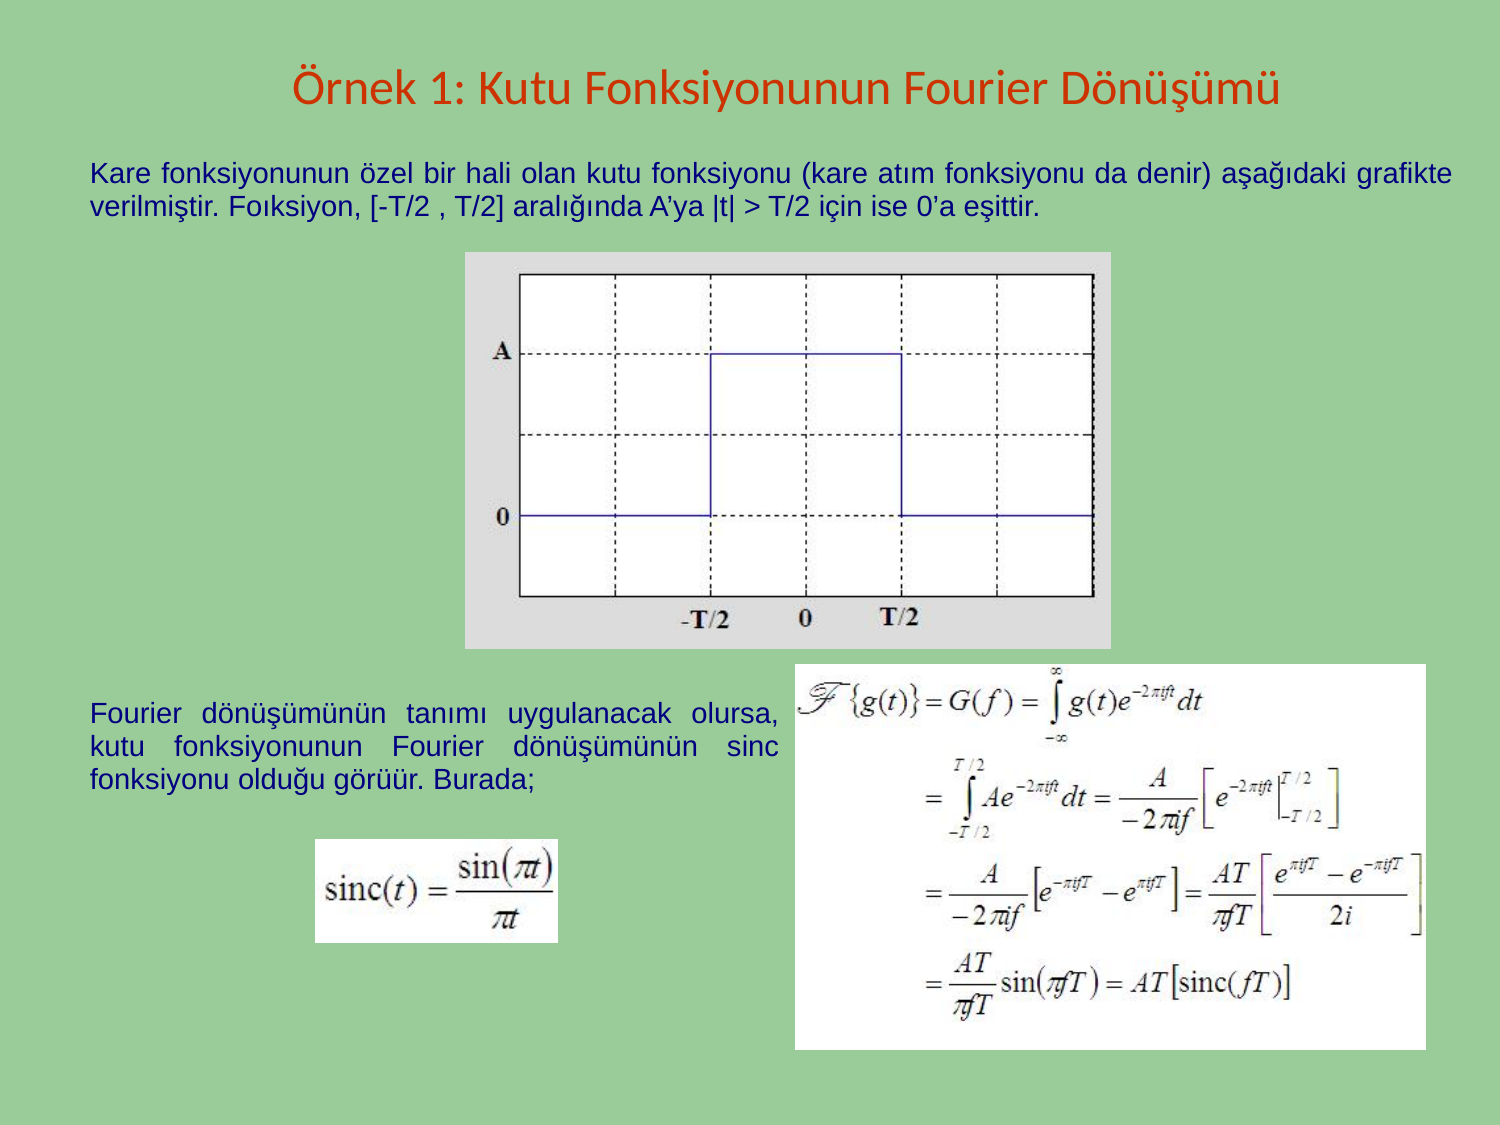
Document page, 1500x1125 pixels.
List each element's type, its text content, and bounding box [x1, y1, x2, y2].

text_box Kare fonksiyonunun özel bir hali olan kutu fonksiyonu (kare atım fonksiyonu da denir) aşağıdaki grafikte verilmiştir. Foıksiyon, [-T/2 , T/2] aralığında A’ya |t| > T/2 için ise 0’a eşittir. [75, 149, 1471, 255]
text_box Fourier dönüşümünün tanımı uygulanacak olursa, kutu fonksiyonunun Fourier dönüşümünün sinc fonksiyonu olduğu görüür. Burada; [75, 690, 795, 804]
picture [465, 252, 1111, 649]
title Örnek 1: Kutu Fonksiyonunun Fourier Dönüşümü [150, 45, 1425, 140]
picture [315, 839, 558, 944]
picture [795, 664, 1426, 1051]
